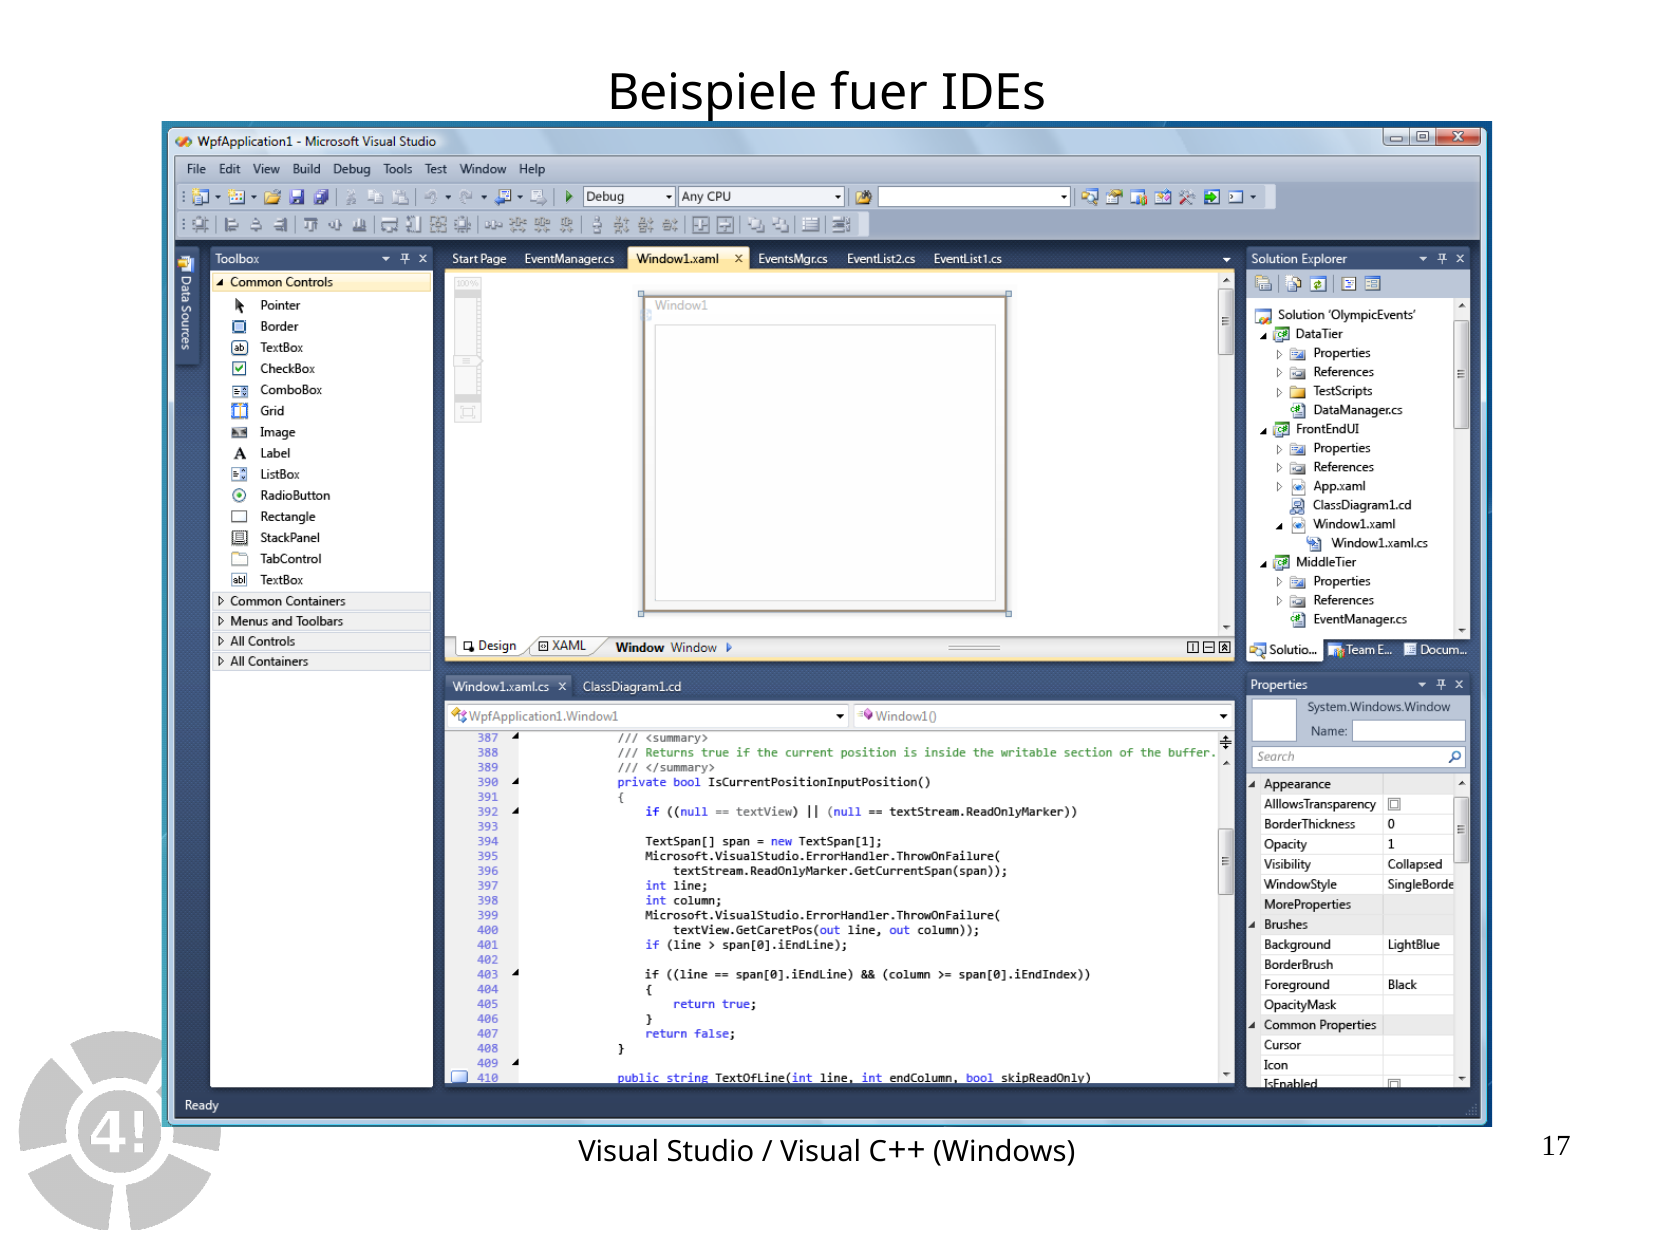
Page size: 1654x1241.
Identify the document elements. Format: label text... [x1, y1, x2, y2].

title Beispiele fuer IDEs [82, 49, 1571, 131]
picture [11, 131, 1493, 1230]
text_box Visual Studio / Visual C++ (Windows) [295, 1118, 1359, 1182]
